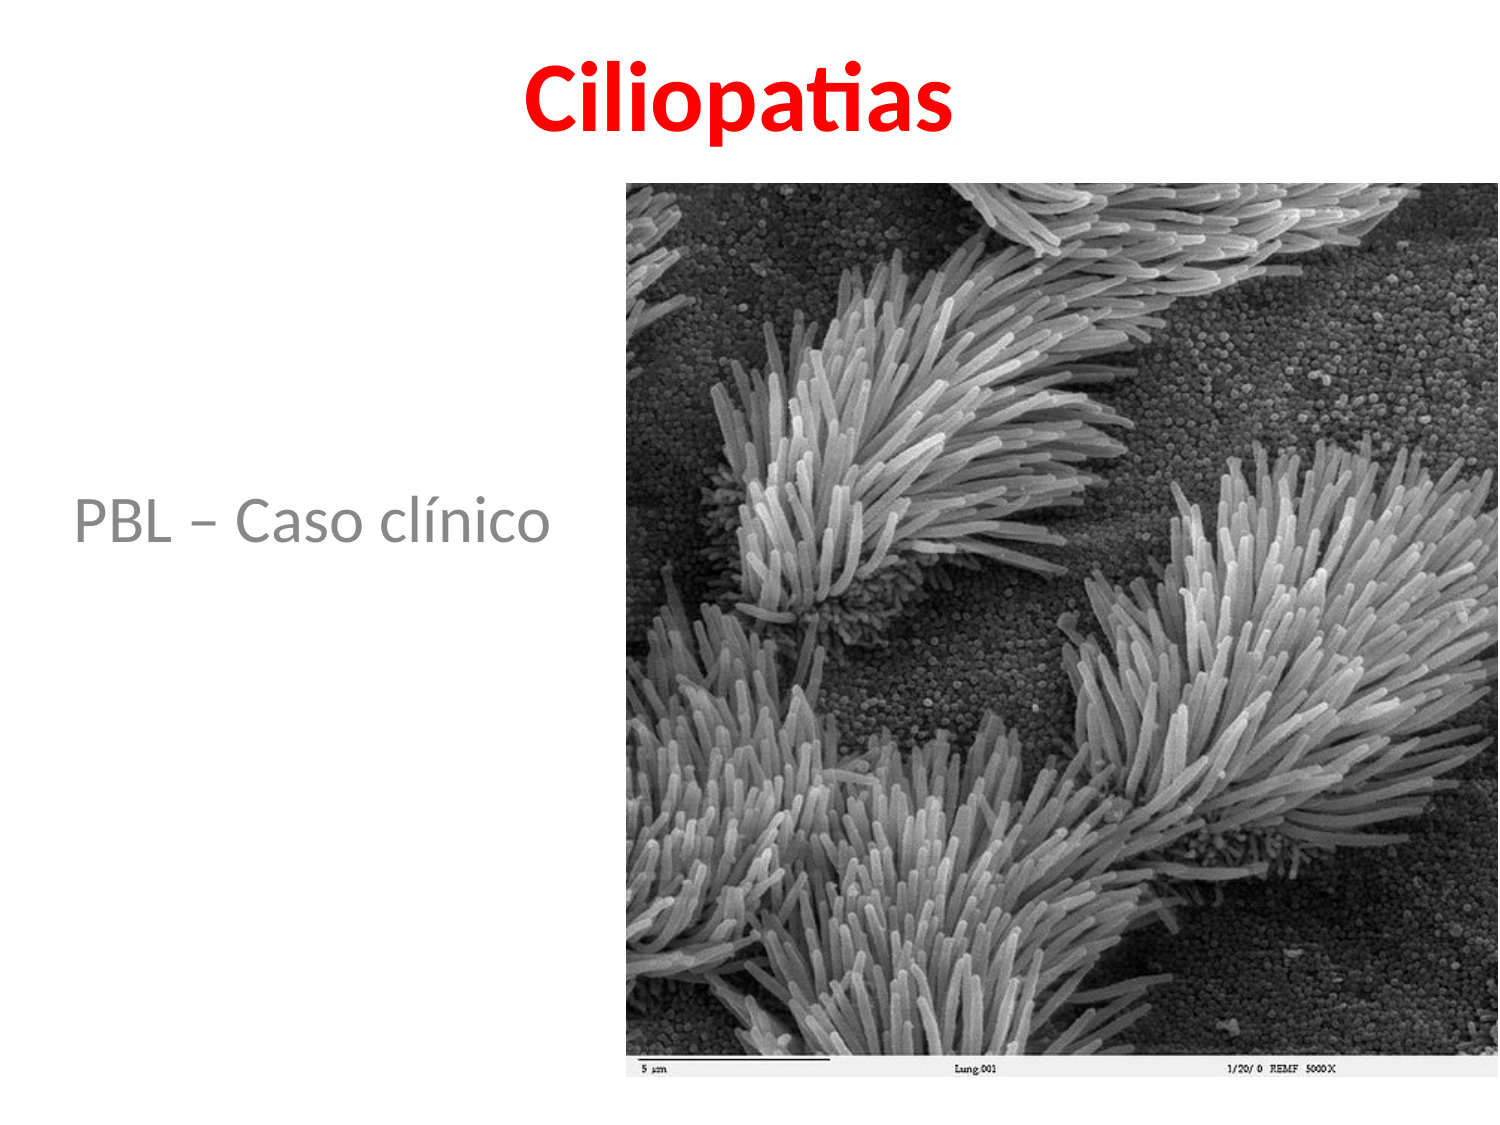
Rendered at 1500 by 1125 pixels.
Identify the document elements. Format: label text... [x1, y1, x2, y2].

subtitle PBL – Caso clínico [5, 468, 621, 756]
title Ciliopatias [112, 30, 1388, 273]
picture [626, 183, 1498, 1077]
